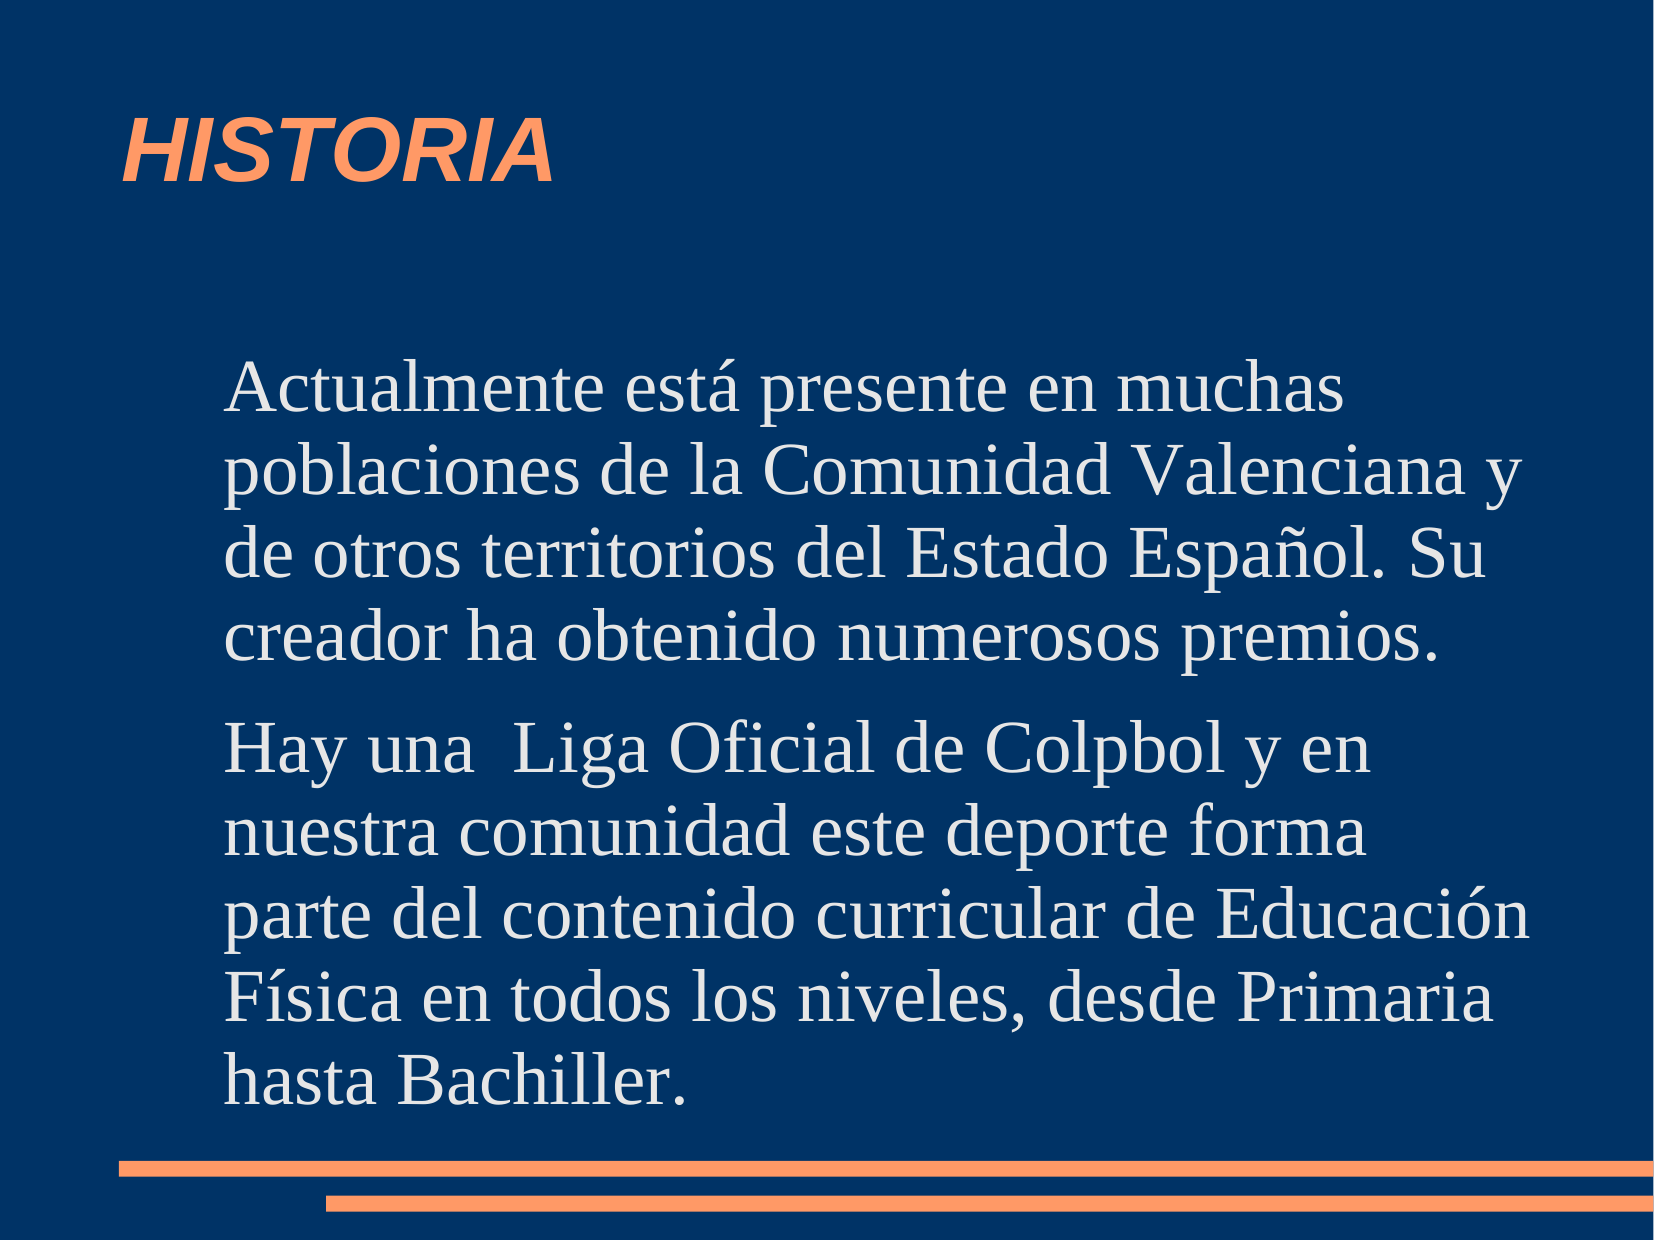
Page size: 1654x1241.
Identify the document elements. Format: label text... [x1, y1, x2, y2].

title HISTORIA [121, 46, 1534, 254]
list Actualmente está presente en muchas poblaciones de la Comunidad Valenciana y de otros territorios del Estado Español. Su creador ha obtenido numerosos premios. Hay una Liga Oficial de Colpbol y en nuestra comunidad este deporte forma parte del contenido curricular de Educación Física en todos los niveles, desde Primaria hasta Bachiller. [152, 344, 1534, 1127]
